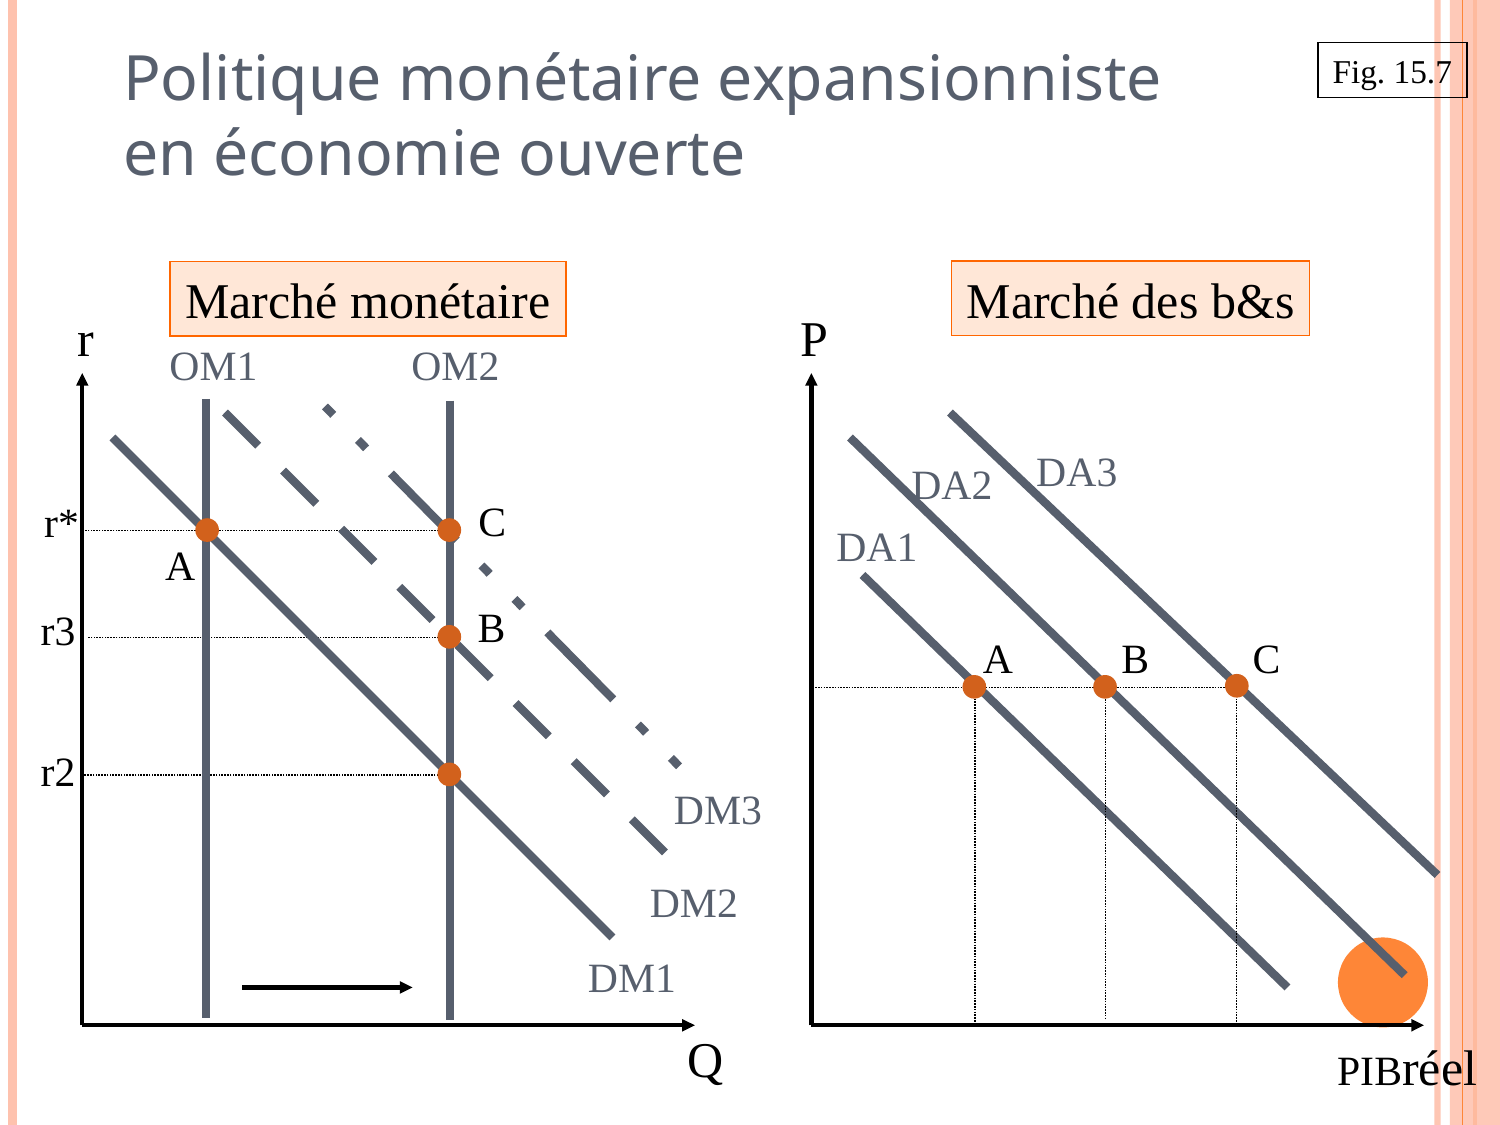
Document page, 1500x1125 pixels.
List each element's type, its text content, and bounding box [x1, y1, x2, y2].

text_box [962, 676, 986, 699]
text_box Politique monétaire expansionniste en économie ouverte [108, 30, 1195, 196]
text_box A [968, 623, 1029, 689]
text_box r* [29, 488, 95, 554]
text_box Marché monétaire [170, 261, 566, 337]
text_box PIBréel [1322, 1027, 1493, 1103]
text_box Q [672, 1020, 739, 1095]
text_box [195, 518, 219, 542]
text_box [437, 624, 462, 649]
text_box [437, 762, 462, 787]
text_box DA3 [1021, 437, 1133, 503]
text_box B [462, 593, 521, 659]
text_box OM2 [396, 331, 515, 397]
text_box C [463, 487, 521, 553]
text_box DA1 [821, 512, 933, 578]
text_box Fig. 15.7 [1317, 42, 1468, 98]
text_box DM2 [635, 868, 753, 934]
text_box DA2 [896, 450, 1008, 515]
text_box r [62, 299, 110, 374]
text_box r2 [25, 737, 91, 803]
text_box P [785, 299, 844, 374]
text_box C [1237, 623, 1296, 689]
text_box A [150, 531, 211, 597]
text_box DM1 [573, 943, 691, 1009]
text_box DM3 [659, 775, 778, 841]
text_box r3 [25, 596, 91, 661]
text_box OM1 [154, 331, 273, 397]
text_box B [1106, 623, 1164, 689]
text_box [437, 518, 462, 542]
text_box Marché des b&s [951, 260, 1310, 336]
text_box [1093, 675, 1117, 699]
text_box [1224, 673, 1249, 698]
